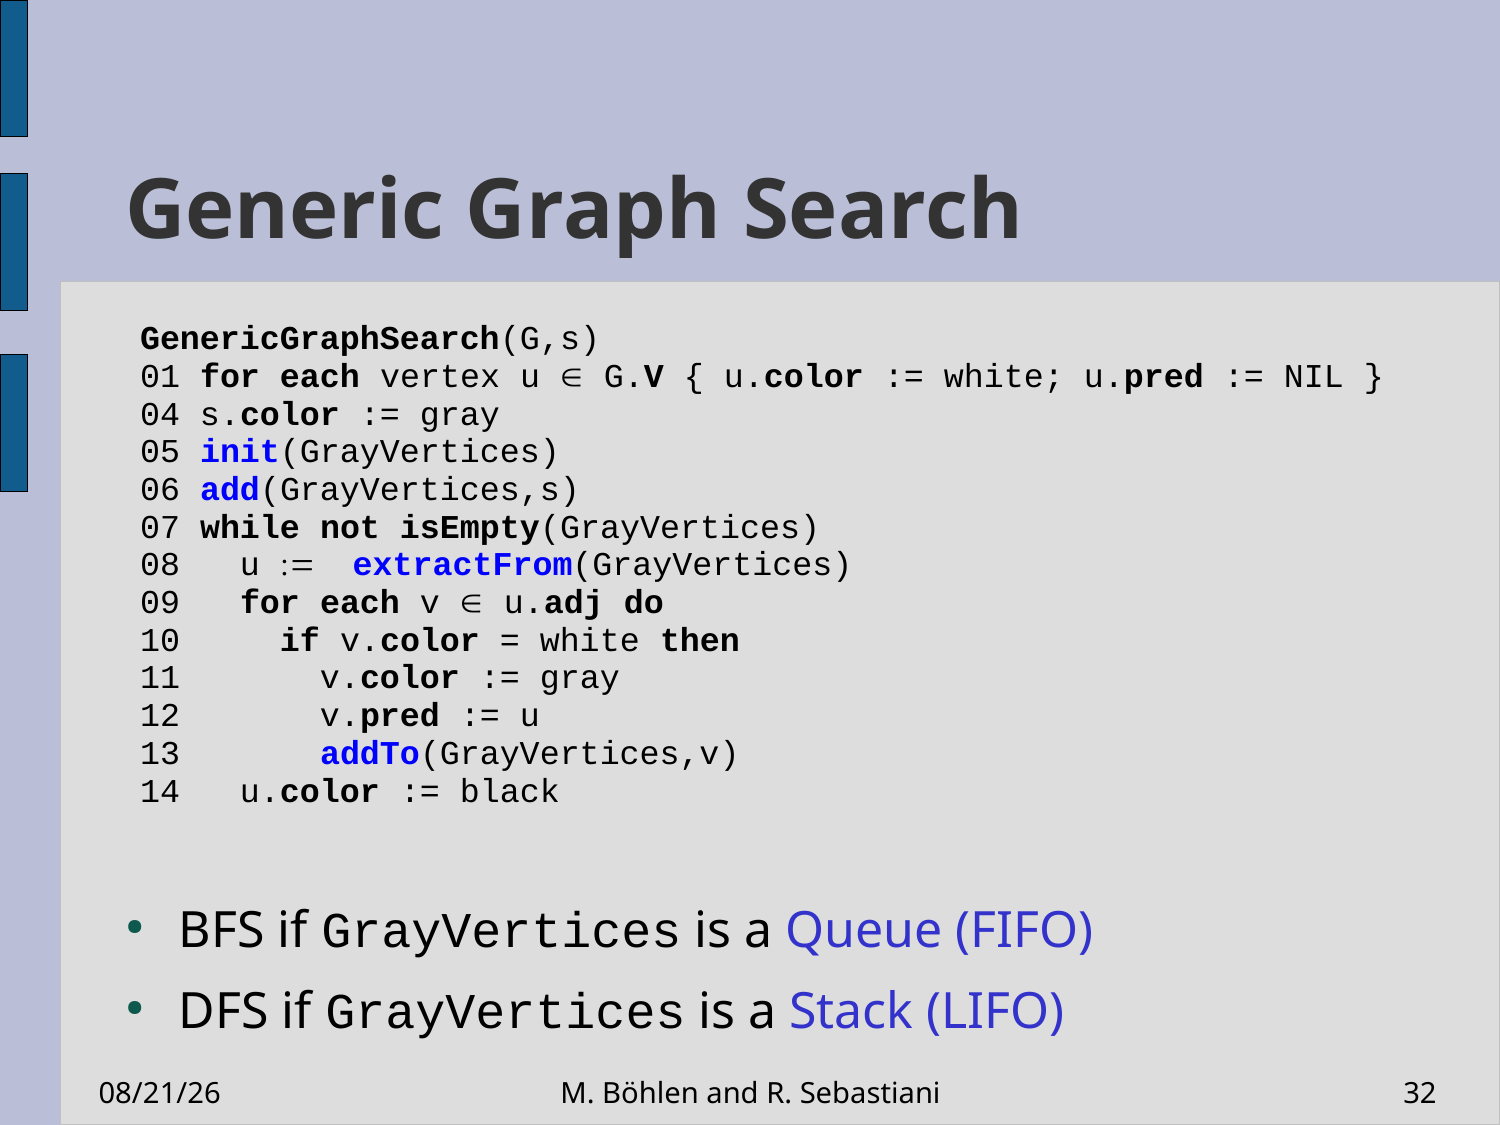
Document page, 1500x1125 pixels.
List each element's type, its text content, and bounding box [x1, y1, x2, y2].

title Generic Graph Search [110, 67, 1392, 271]
text_box GenericGraphSearch(G,s) 01 for each vertex u  G.V { u.color := white; u.pred := NIL } 04 s.color := gray 05 init(GrayVertices) 06 add(GrayVertices,s) 07 while not isEmpty(GrayVertices) 08 u  extractFrom(GrayVertices) 09 for each v  u.adj do 10 if v.color = white then 11 v.color := gray 12 v.pred := u 13 addTo(GrayVertices,v) 14 u.color := black [124, 314, 1439, 855]
list BFS if GrayVertices is a Queue (FIFO) DFS if GrayVertices is a Stack (LIFO) [93, 886, 1465, 1060]
